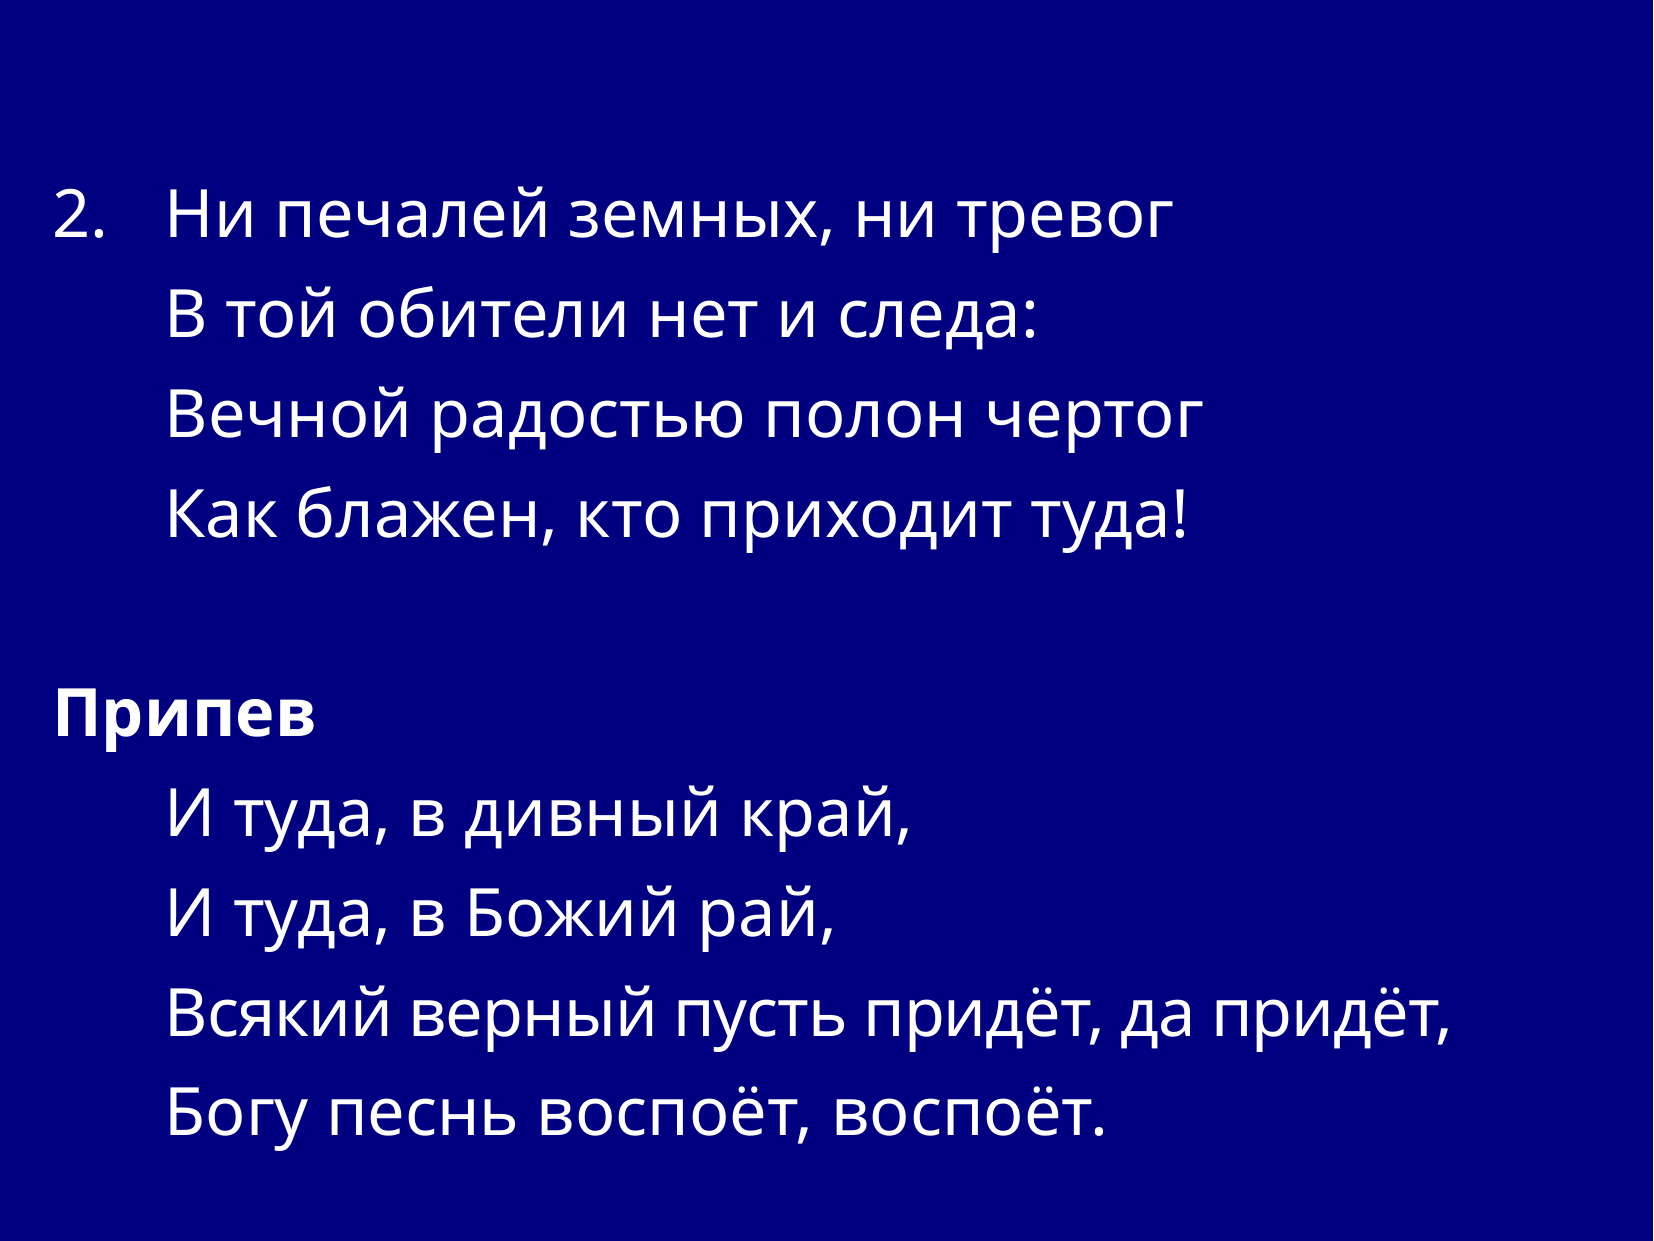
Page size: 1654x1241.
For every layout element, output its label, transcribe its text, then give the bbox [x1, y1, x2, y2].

text_box 2. Ни печалей земных, ни тревог В той обители нет и следа: Вечной радостью полон чертог Как блажен, кто приходит туда! Припев И туда, в дивный край, И туда, в Божий рай, Всякий верный пусть придёт, да придёт, Богу песнь воспоёт, воспоёт. [37, 150, 1653, 1163]
